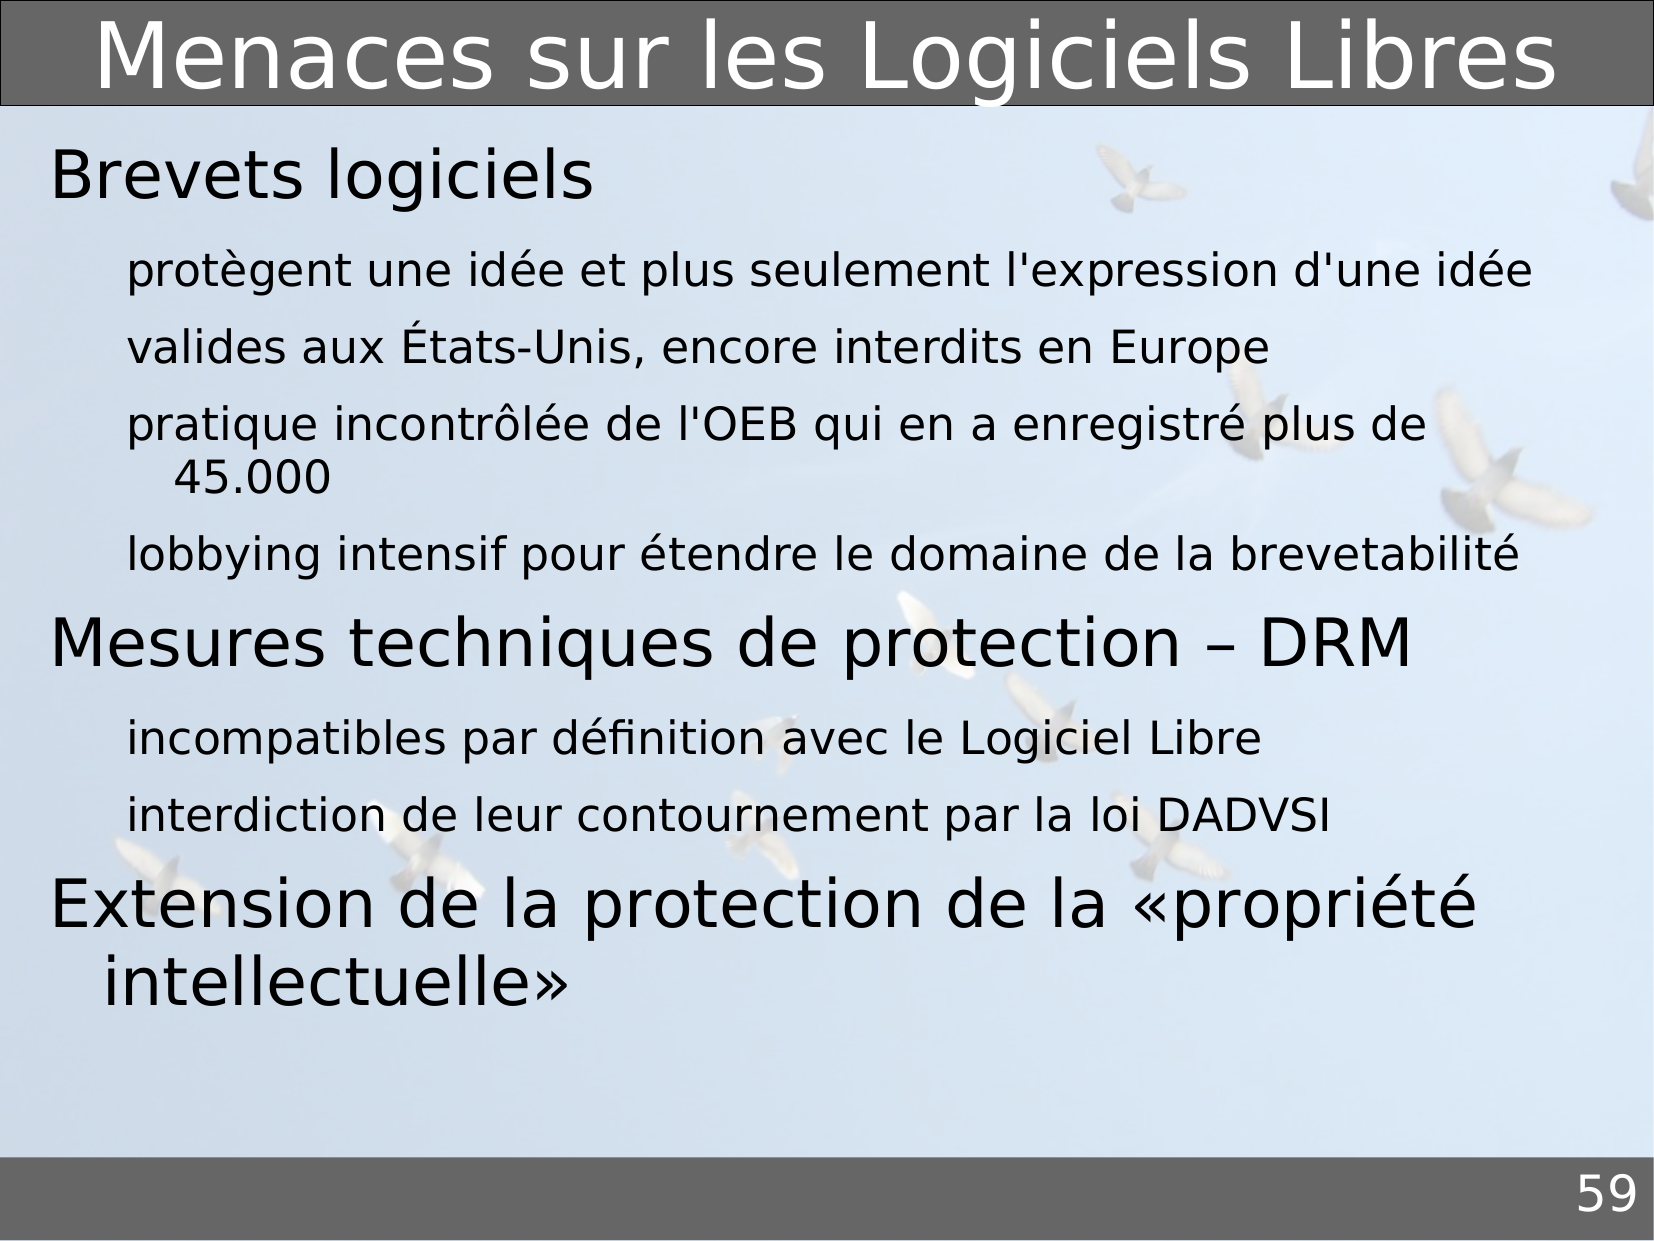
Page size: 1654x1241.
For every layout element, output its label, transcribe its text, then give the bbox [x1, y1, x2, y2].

title Menaces sur les Logiciels Libres [0, 2, 1654, 110]
list Brevets logiciels protègent une idée et plus seulement l'expression d'une idée valides aux États-Unis, encore interdits en Europe pratique incontrôlée de l'OEB qui en a enregistré plus de 45.000 lobbying intensif pour étendre le domaine de la brevetabilité Mesures techniques de protection – DRM incompatibles par définition avec le Logiciel Libre interdiction de leur contournement par la loi DADVSI Extension de la protection de la «propriété intellectuelle» [31, 136, 1596, 1097]
